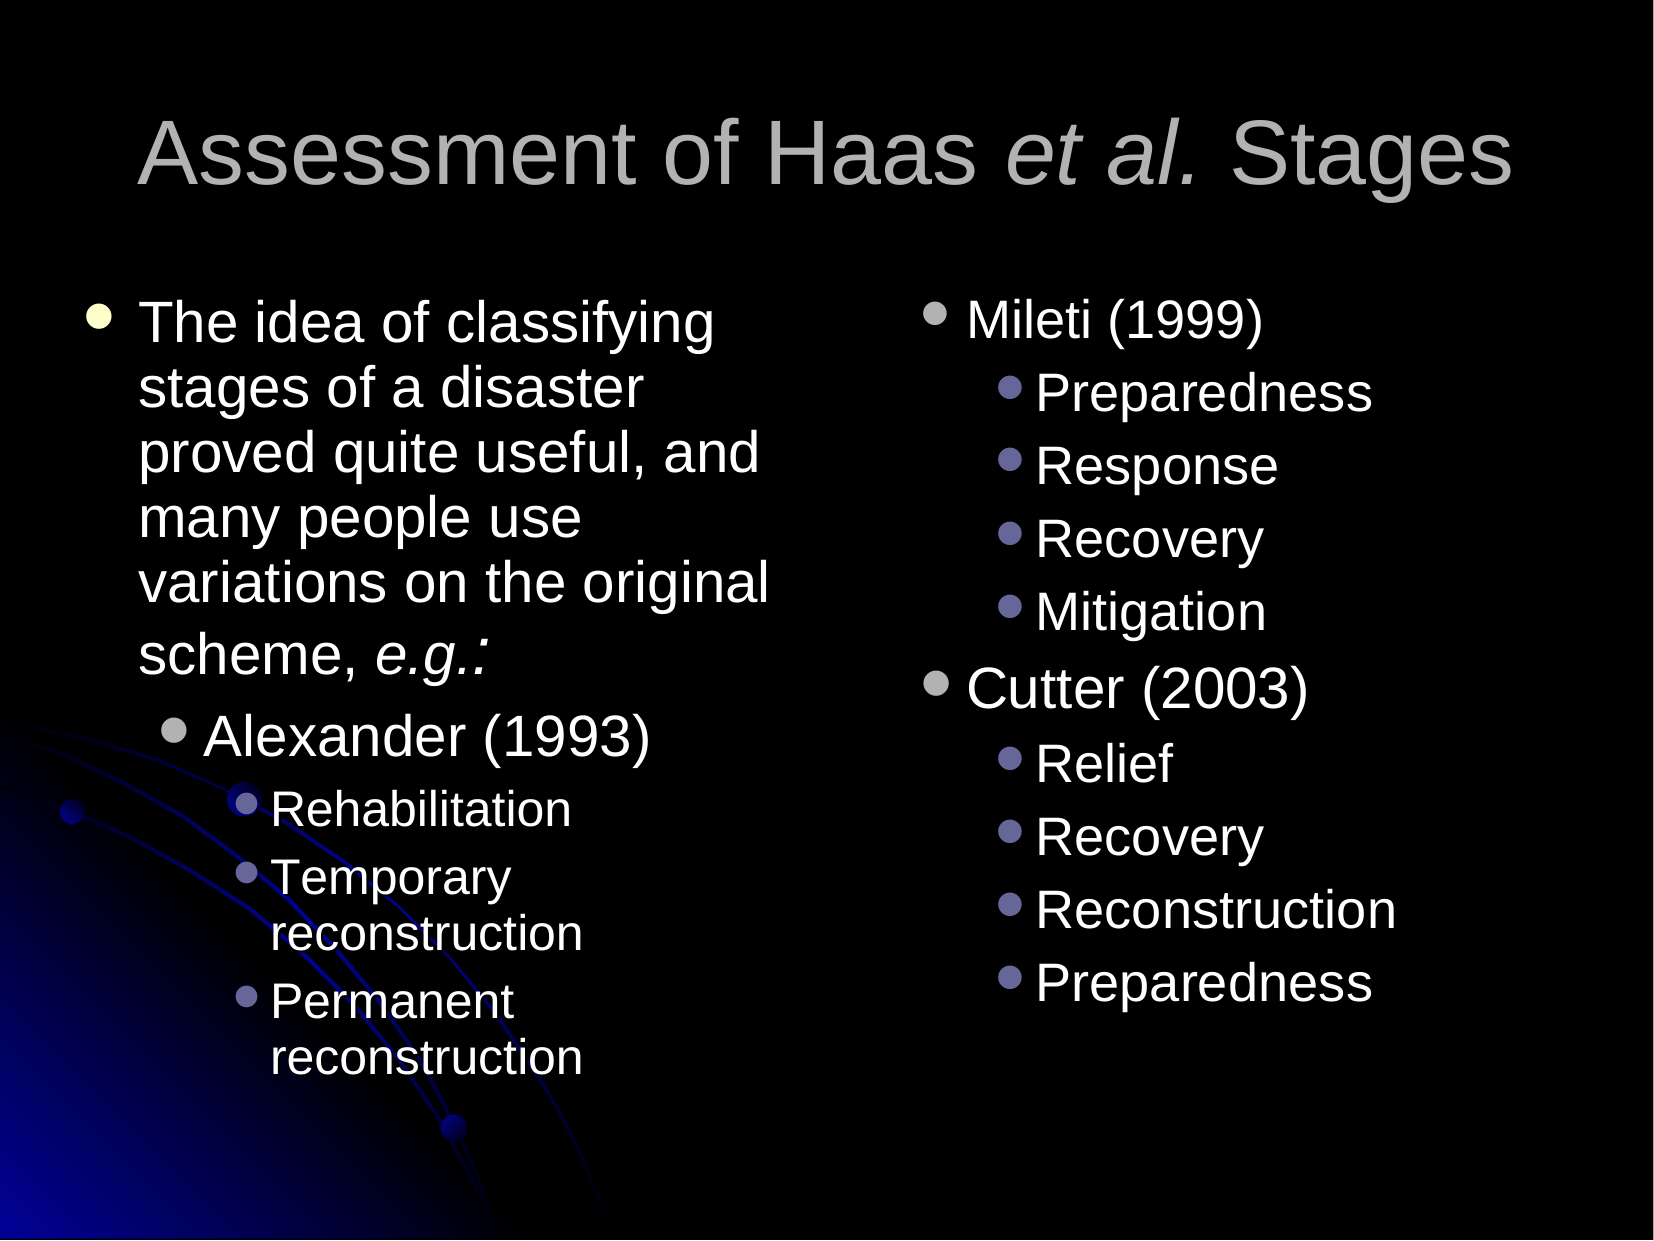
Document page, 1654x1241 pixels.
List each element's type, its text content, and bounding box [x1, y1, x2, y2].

title Assessment of Haas et al. Stages [82, 50, 1571, 256]
list The idea of classifying stages of a disaster proved quite useful, and many people use variations on the original scheme, e.g.: Alexander (1993) Rehabilitation Temporary reconstruction Permanent reconstruction [82, 289, 809, 1163]
list Mileti (1999) Preparedness Response Recovery Mitigation Cutter (2003) Relief Recovery Reconstruction Preparedness [844, 289, 1571, 1109]
